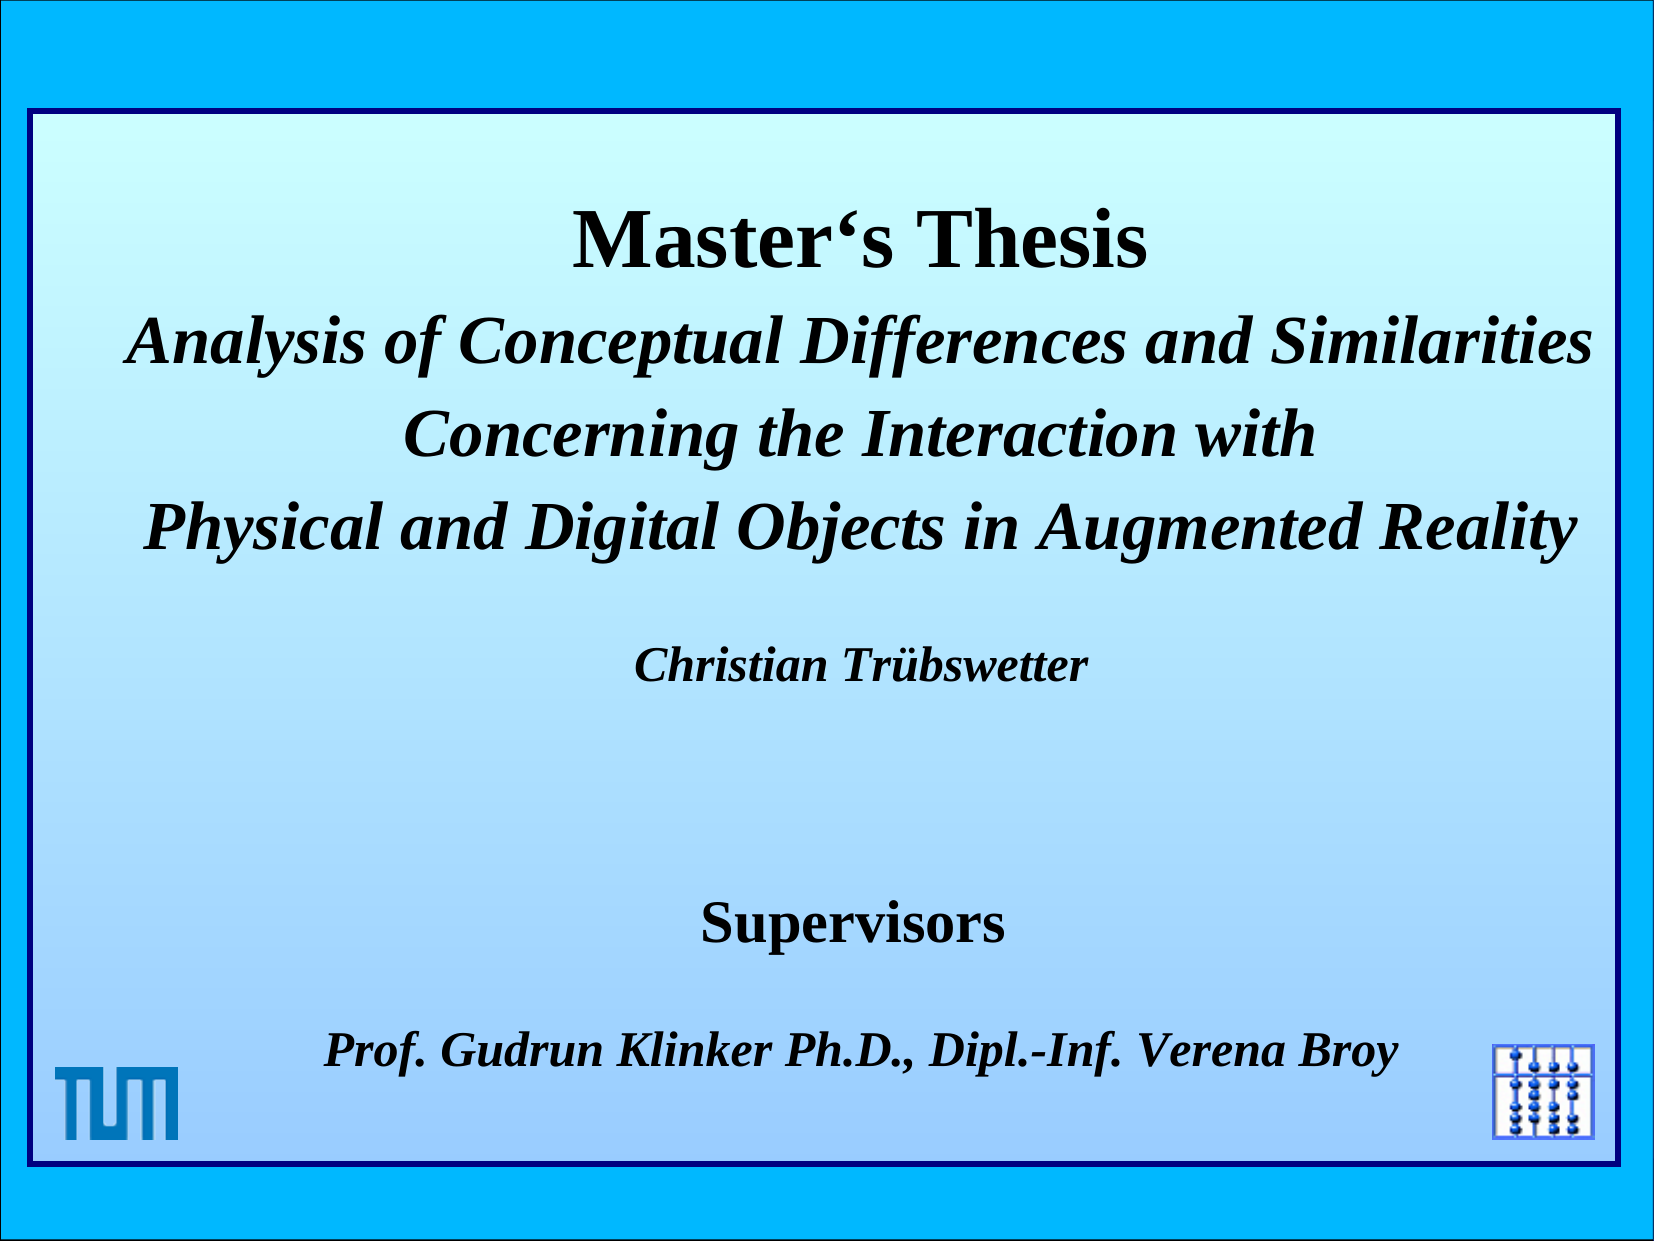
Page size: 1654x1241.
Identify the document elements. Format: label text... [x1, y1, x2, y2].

picture [1492, 1044, 1595, 1140]
picture [55, 1067, 178, 1140]
text_box [0, 0, 1654, 1241]
subtitle Master‘s Thesis Analysis of Conceptual Differences and Similarities Concerning the Interaction with Physical and Digital Objects in Augmented Reality Christian Trübswetter Supervisors Prof. Gudrun Klinker Ph.D., Dipl.-Inf. Verena Broy [29, 110, 1619, 1164]
